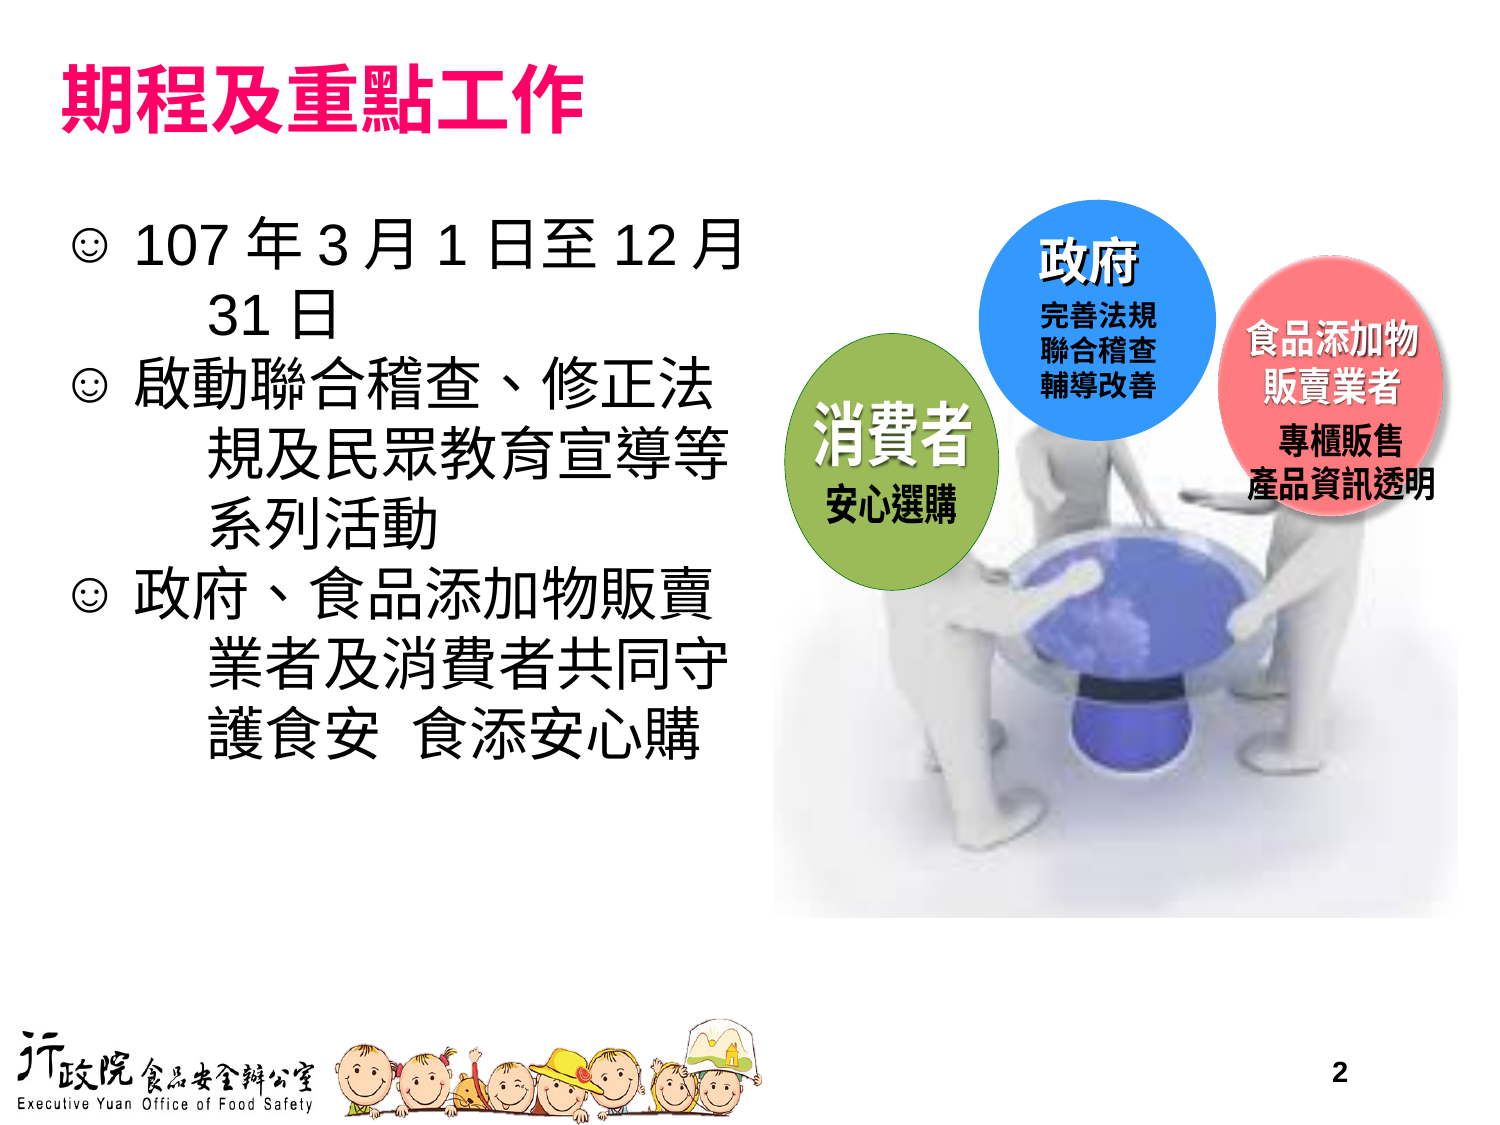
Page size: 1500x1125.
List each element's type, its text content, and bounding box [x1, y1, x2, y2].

text_box [978, 229, 1025, 416]
text_box 政府 [1020, 222, 1158, 298]
title 期程及重點工作 [44, 54, 754, 152]
text_box [1028, 199, 1217, 380]
text_box 107年3月1日至12月31日 啟動聯合稽查、修正法規及民眾教育宣導等系列活動 政府、食品添加物販賣業者及消費者共同守護食安 食添安心購 [45, 200, 766, 775]
picture [773, 113, 1458, 918]
text_box 2 [1316, 1041, 1397, 1102]
text_box 完善法規 聯合稽查 輔導改善 [1025, 290, 1201, 449]
